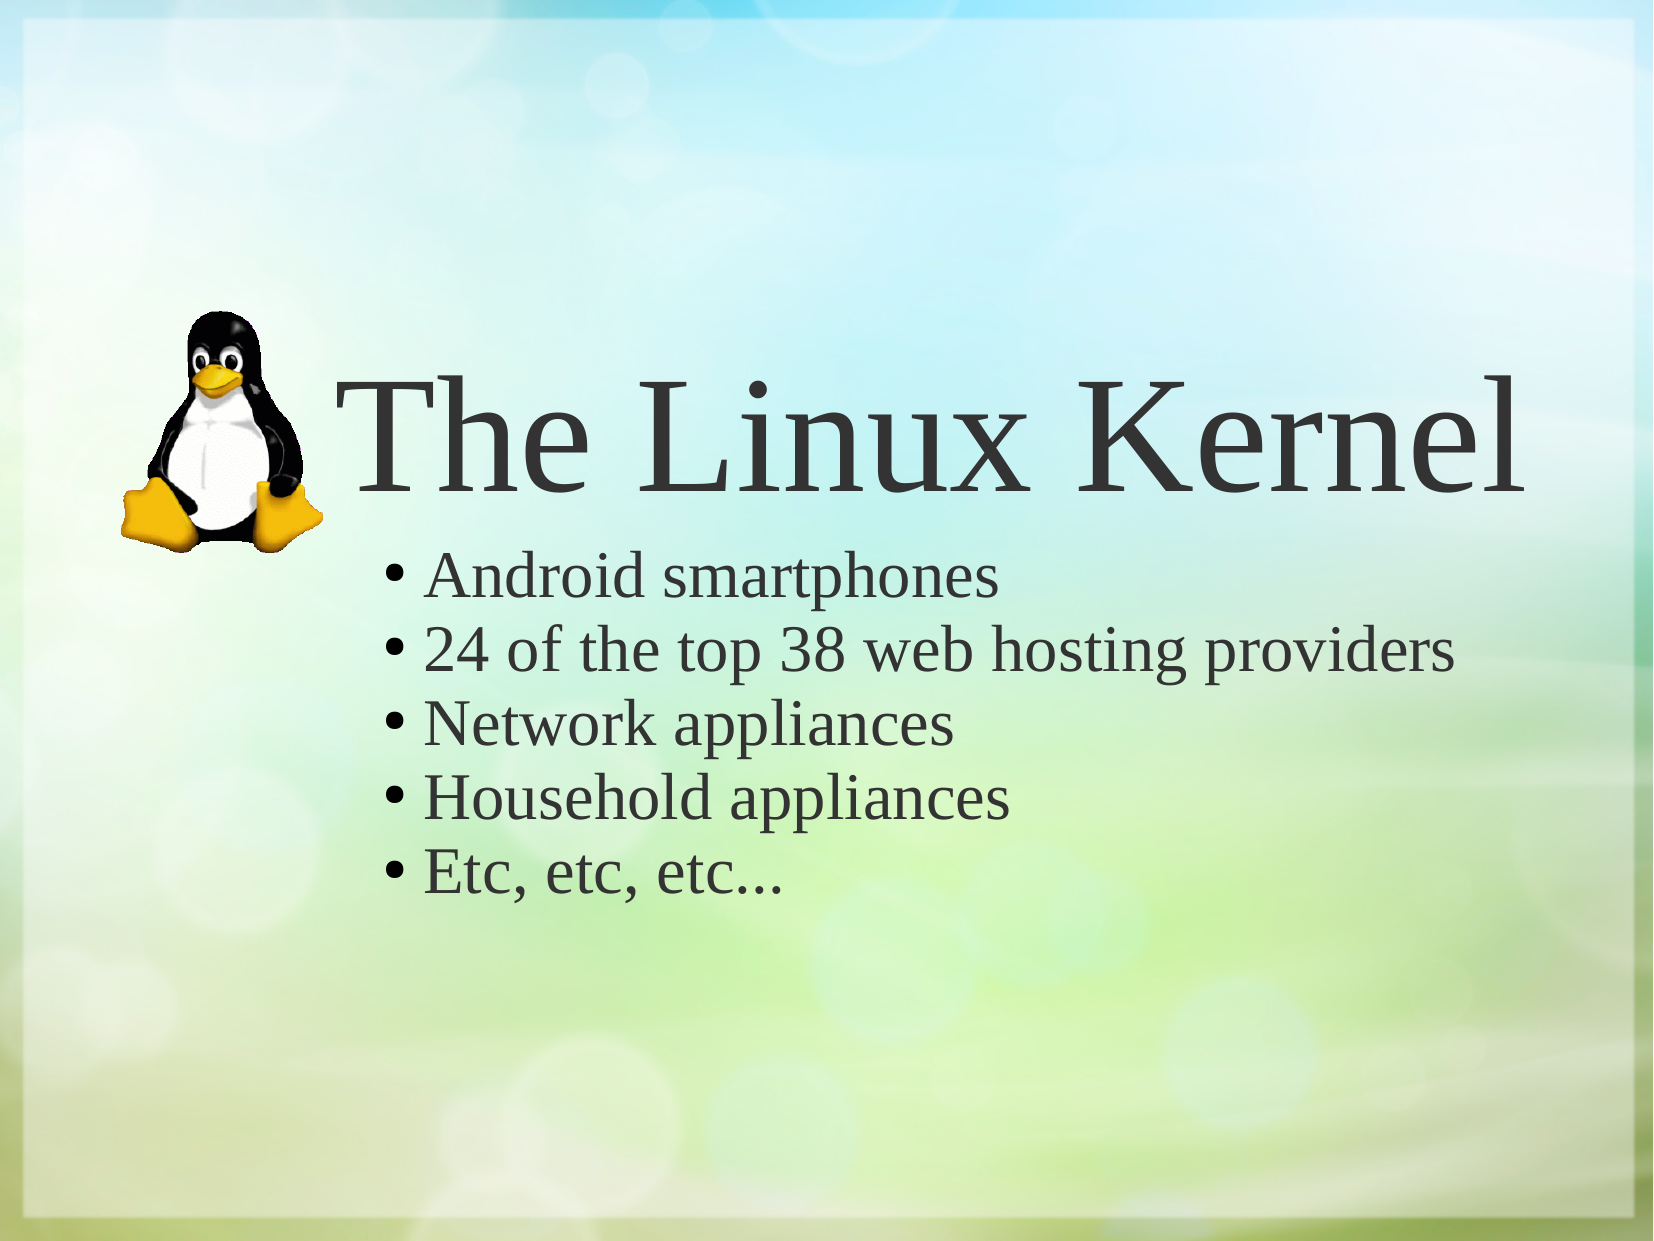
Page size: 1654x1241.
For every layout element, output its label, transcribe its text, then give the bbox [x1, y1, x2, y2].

picture [0, 0, 1654, 1241]
text_box Android smartphones 24 of the top 38 web hosting providers Network appliances Household appliances Etc, etc, etc... [382, 537, 1606, 1196]
subtitle The Linux Kernel [188, 0, 1653, 870]
